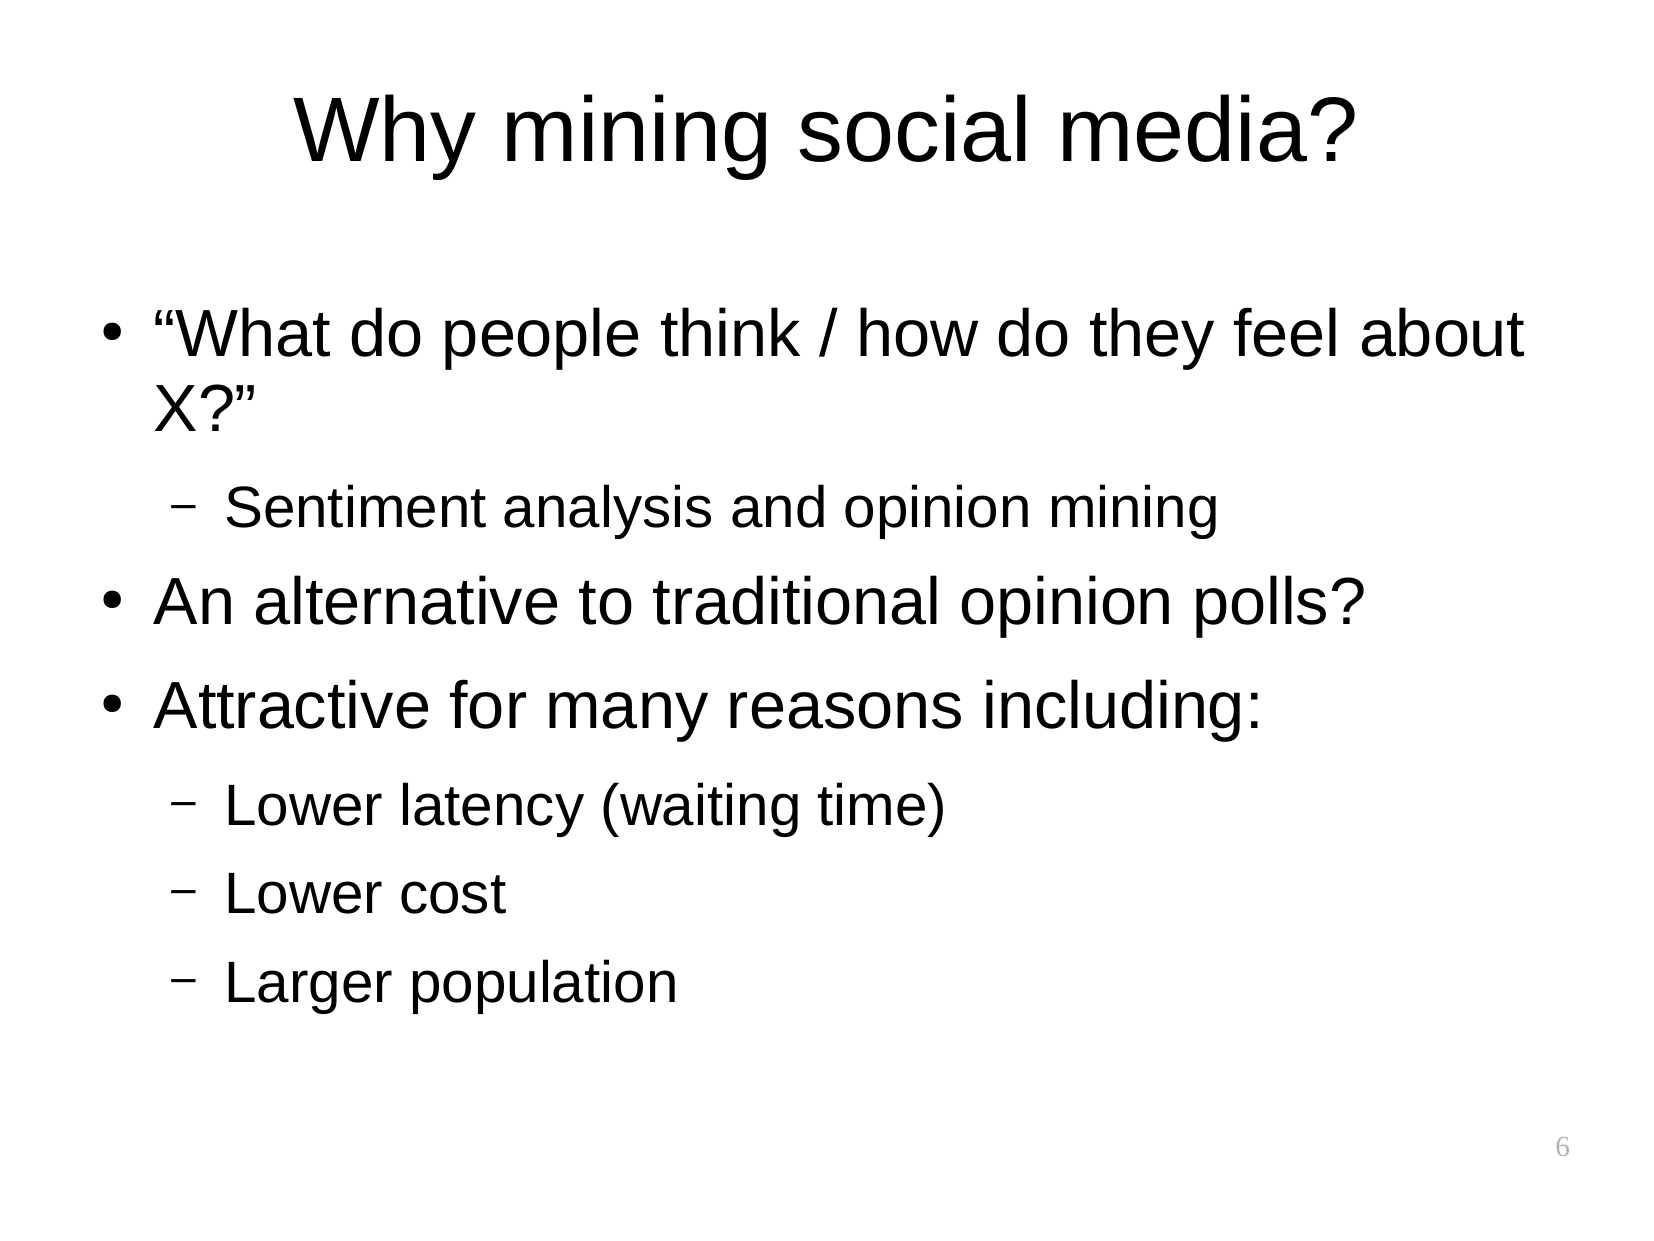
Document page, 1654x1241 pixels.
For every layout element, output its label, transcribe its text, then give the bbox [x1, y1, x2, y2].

list “What do people think / how do they feel about X?” Sentiment analysis and opinion mining An alternative to traditional opinion polls? Attractive for many reasons including: Lower latency (waiting time) Lower cost Larger population [82, 296, 1571, 1036]
title Why mining social media? [82, 25, 1571, 233]
